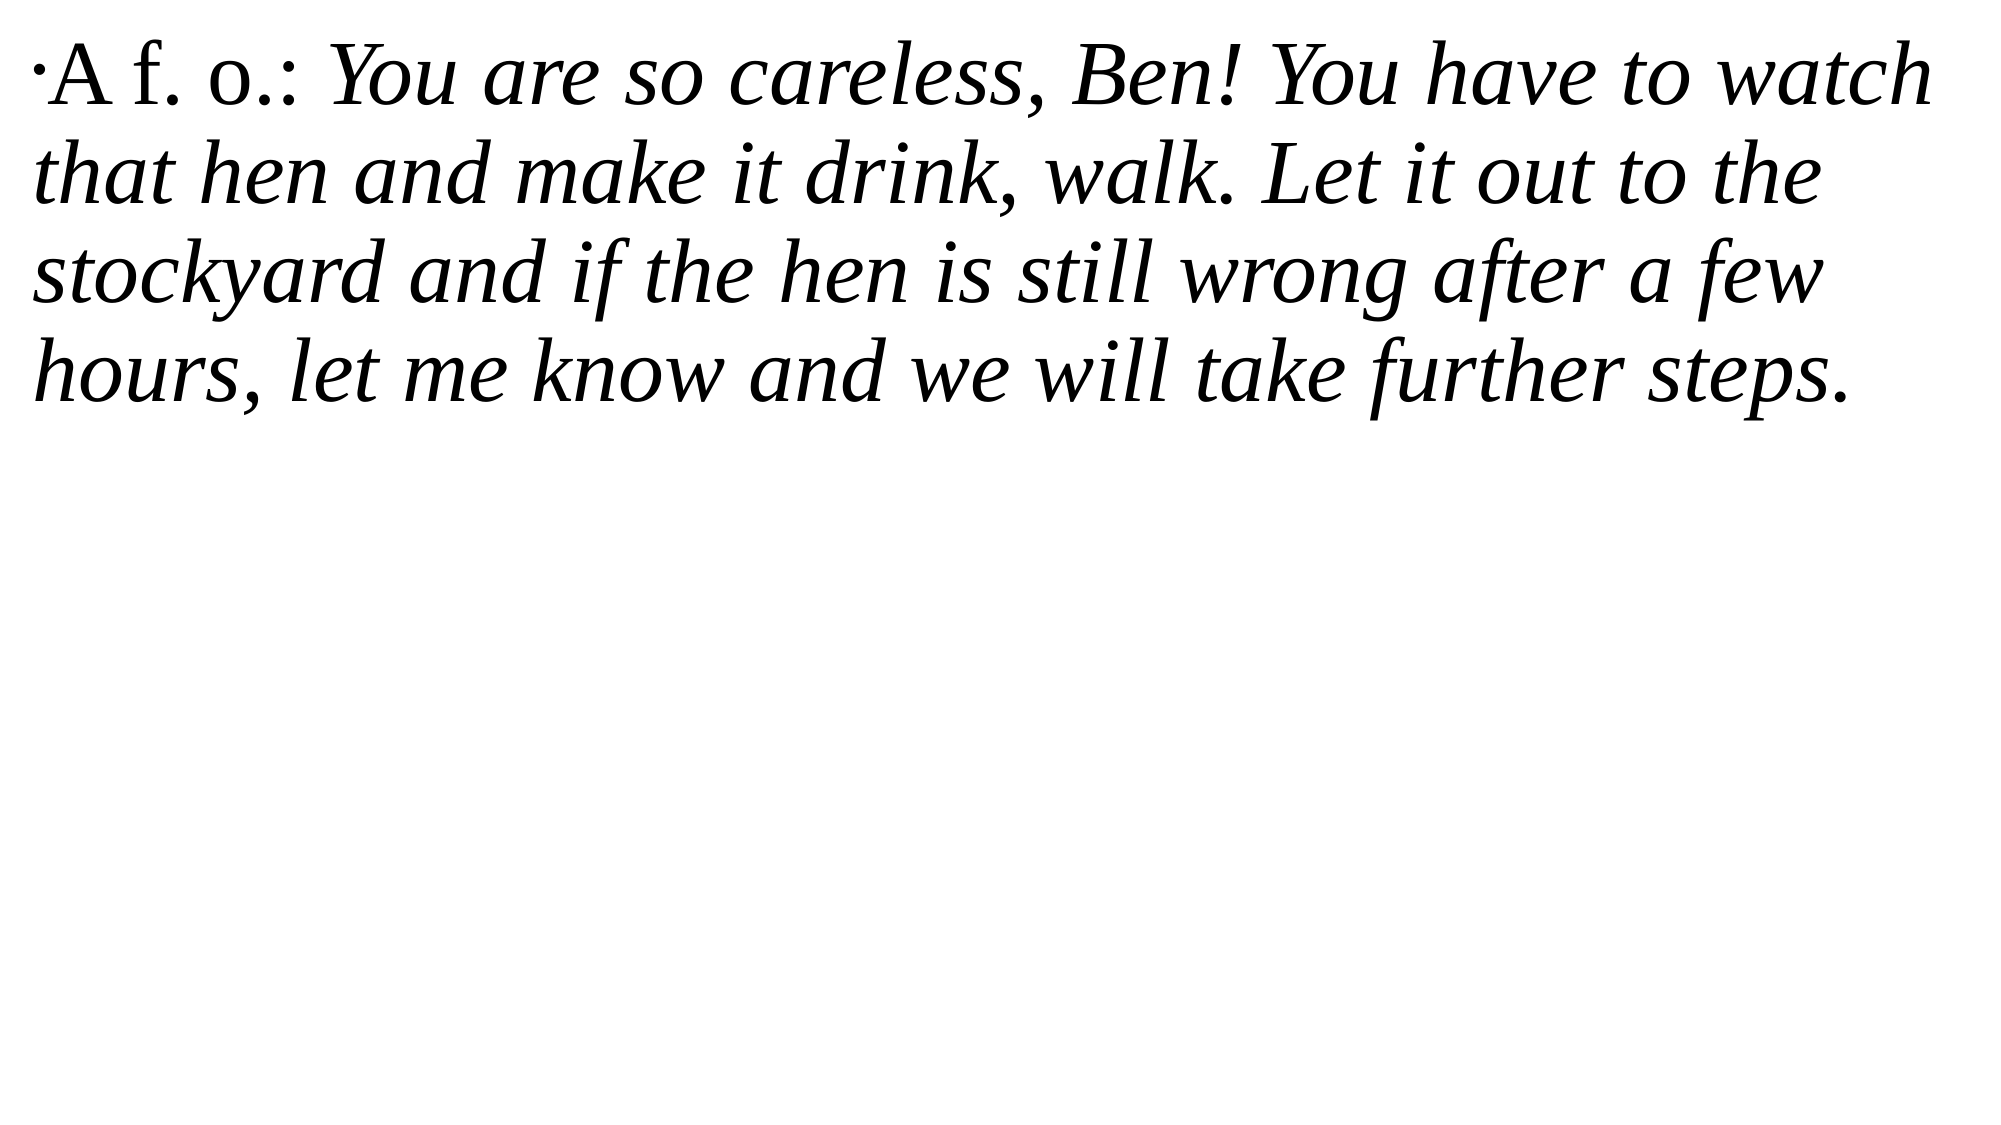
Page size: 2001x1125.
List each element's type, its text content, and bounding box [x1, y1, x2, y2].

list A f. o.: You are so careless, Ben! You have to watch that hen and make it drink, walk. Let it out to the stockyard and if the hen is still wrong after a few hours, let me know and we will take further steps. [17, 17, 1973, 1086]
